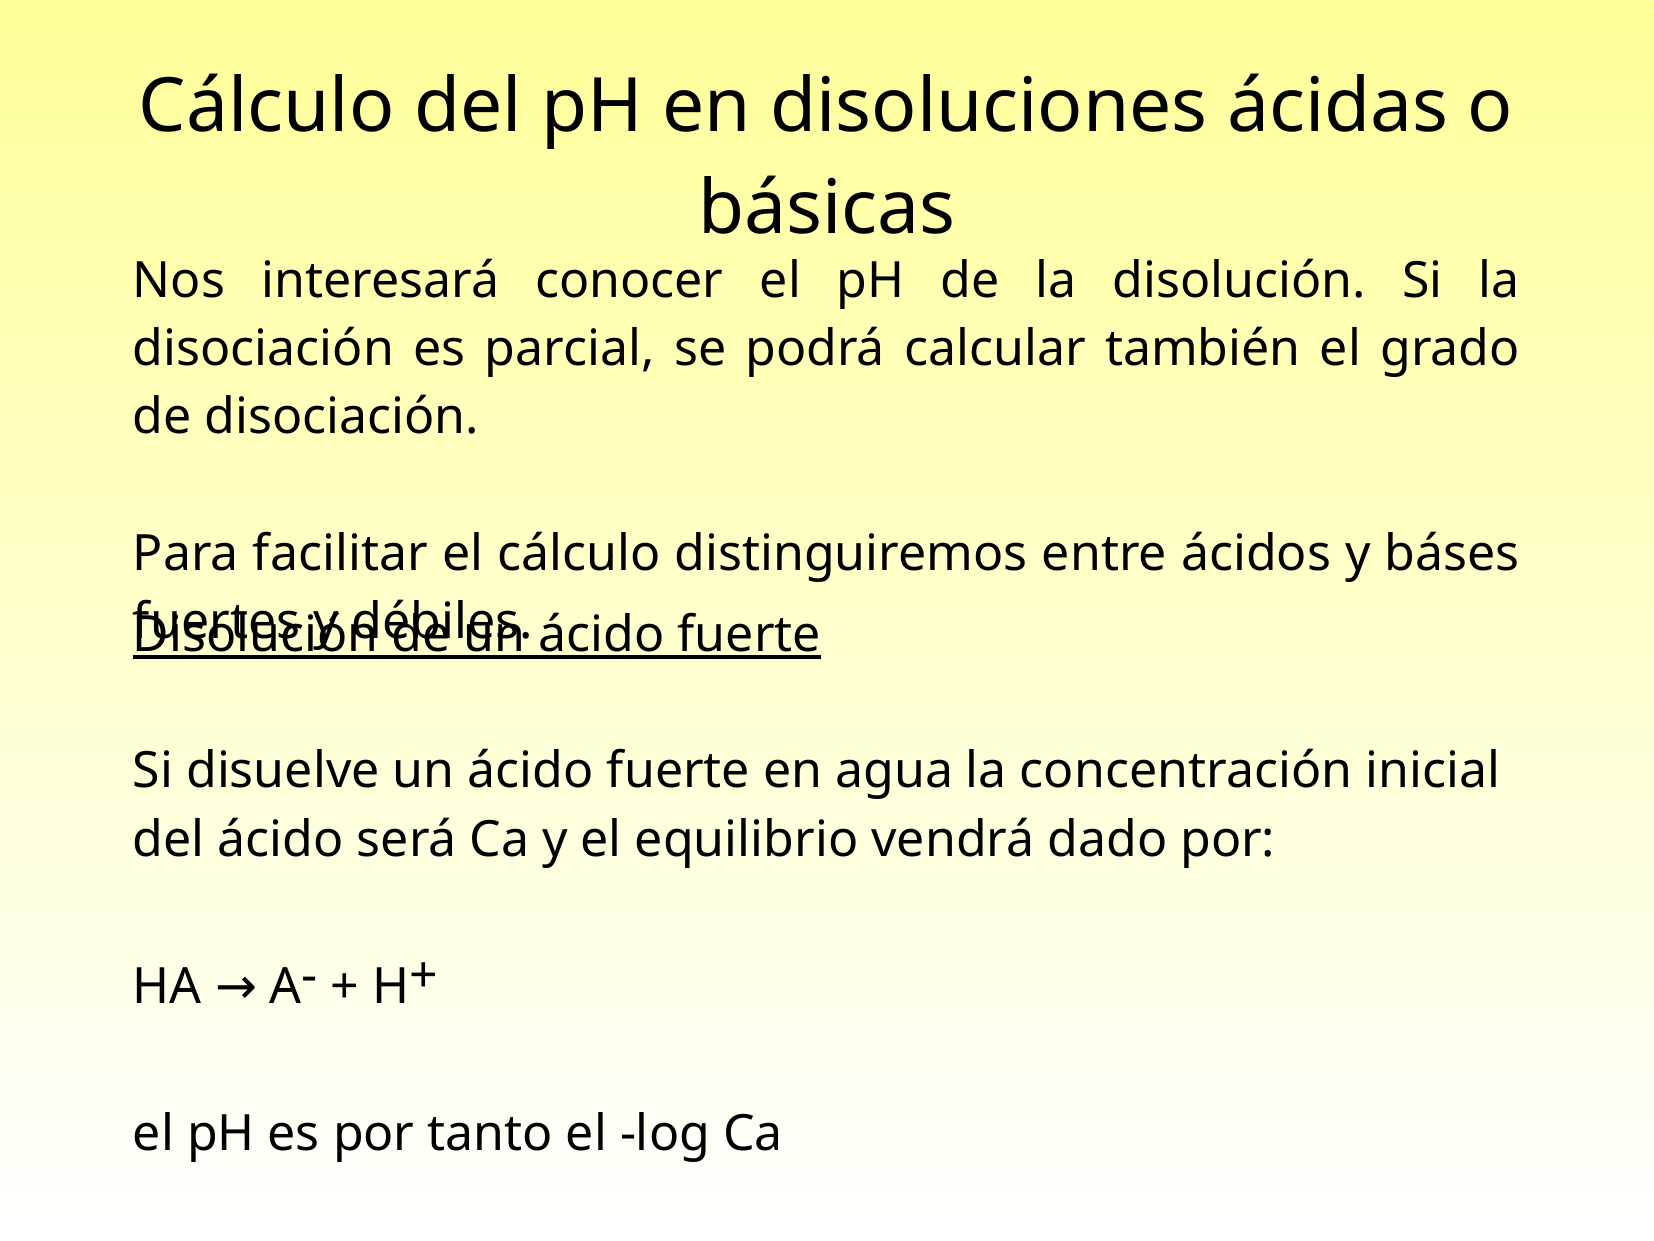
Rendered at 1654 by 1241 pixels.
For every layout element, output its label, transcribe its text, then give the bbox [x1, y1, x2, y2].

title Cálculo del pH en disoluciones ácidas o básicas [82, 56, 1571, 250]
text_box Nos interesará conocer el pH de la disolución. Si la disociación es parcial, se podrá calcular también el grado de disociación. Para facilitar el cálculo distinguiremos entre ácidos y báses fuertes y débiles. [118, 236, 1536, 533]
text_box Disolución de un ácido fuerte Si disuelve un ácido fuerte en agua la concentración inicial del ácido será Ca y el equilibrio vendrá dado por: HA → A- + H+ el pH es por tanto el -log Ca [118, 590, 1536, 1106]
